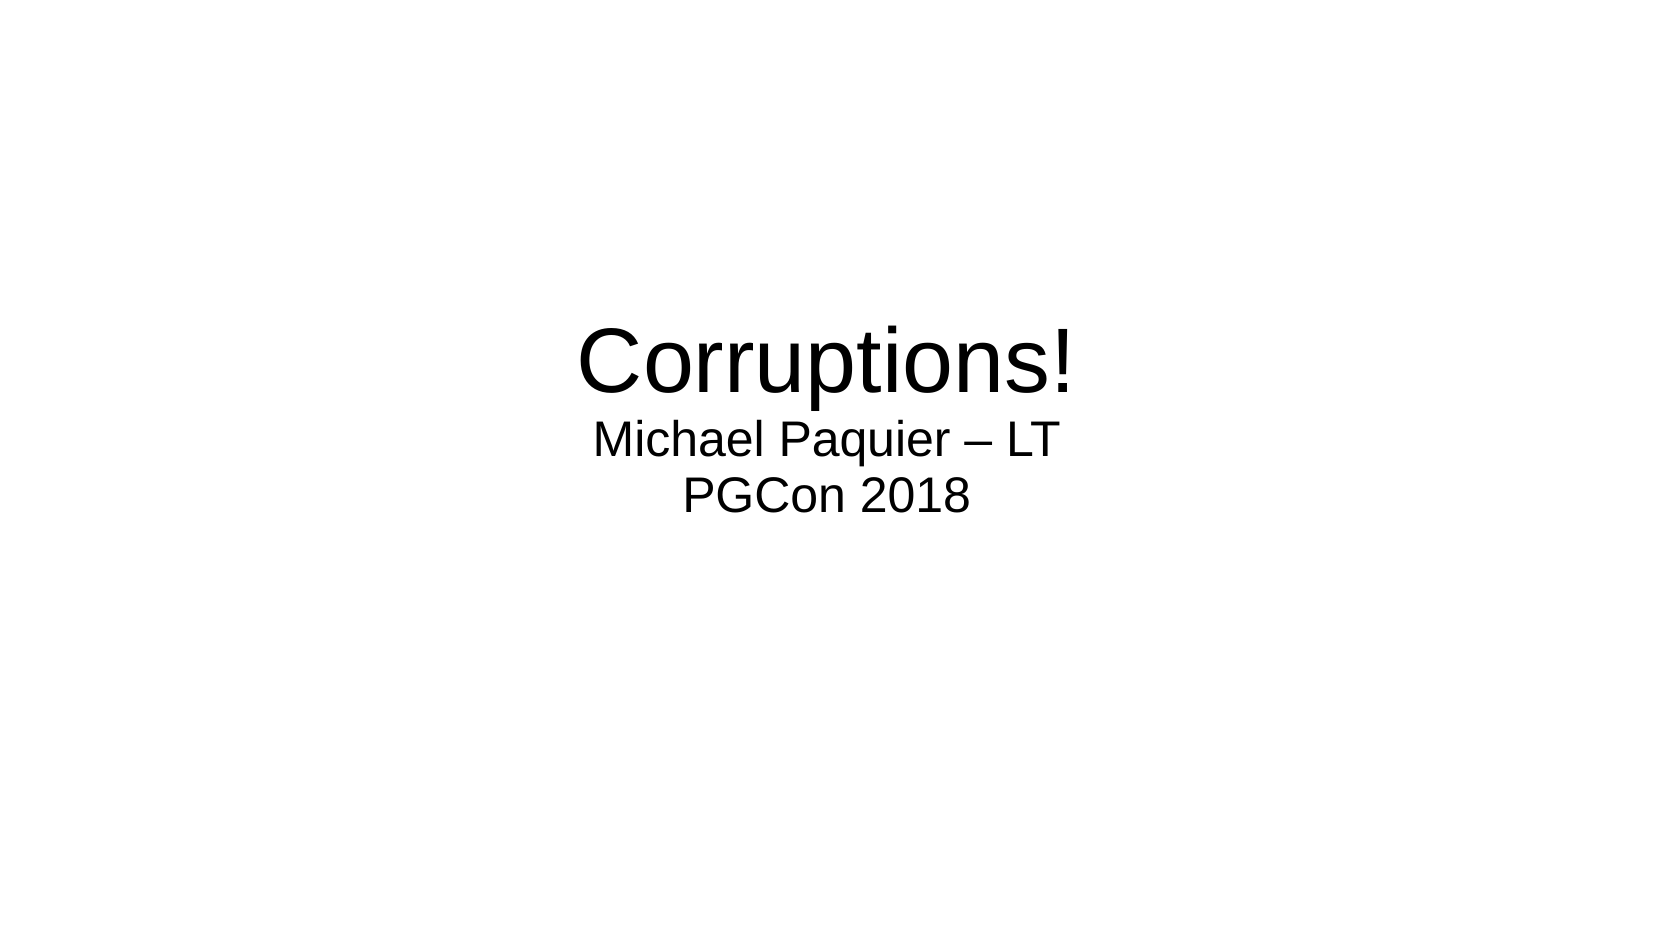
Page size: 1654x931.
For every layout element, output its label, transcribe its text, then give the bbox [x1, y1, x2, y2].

title Corruptions! Michael Paquier – LT PGCon 2018 [82, 37, 1571, 796]
